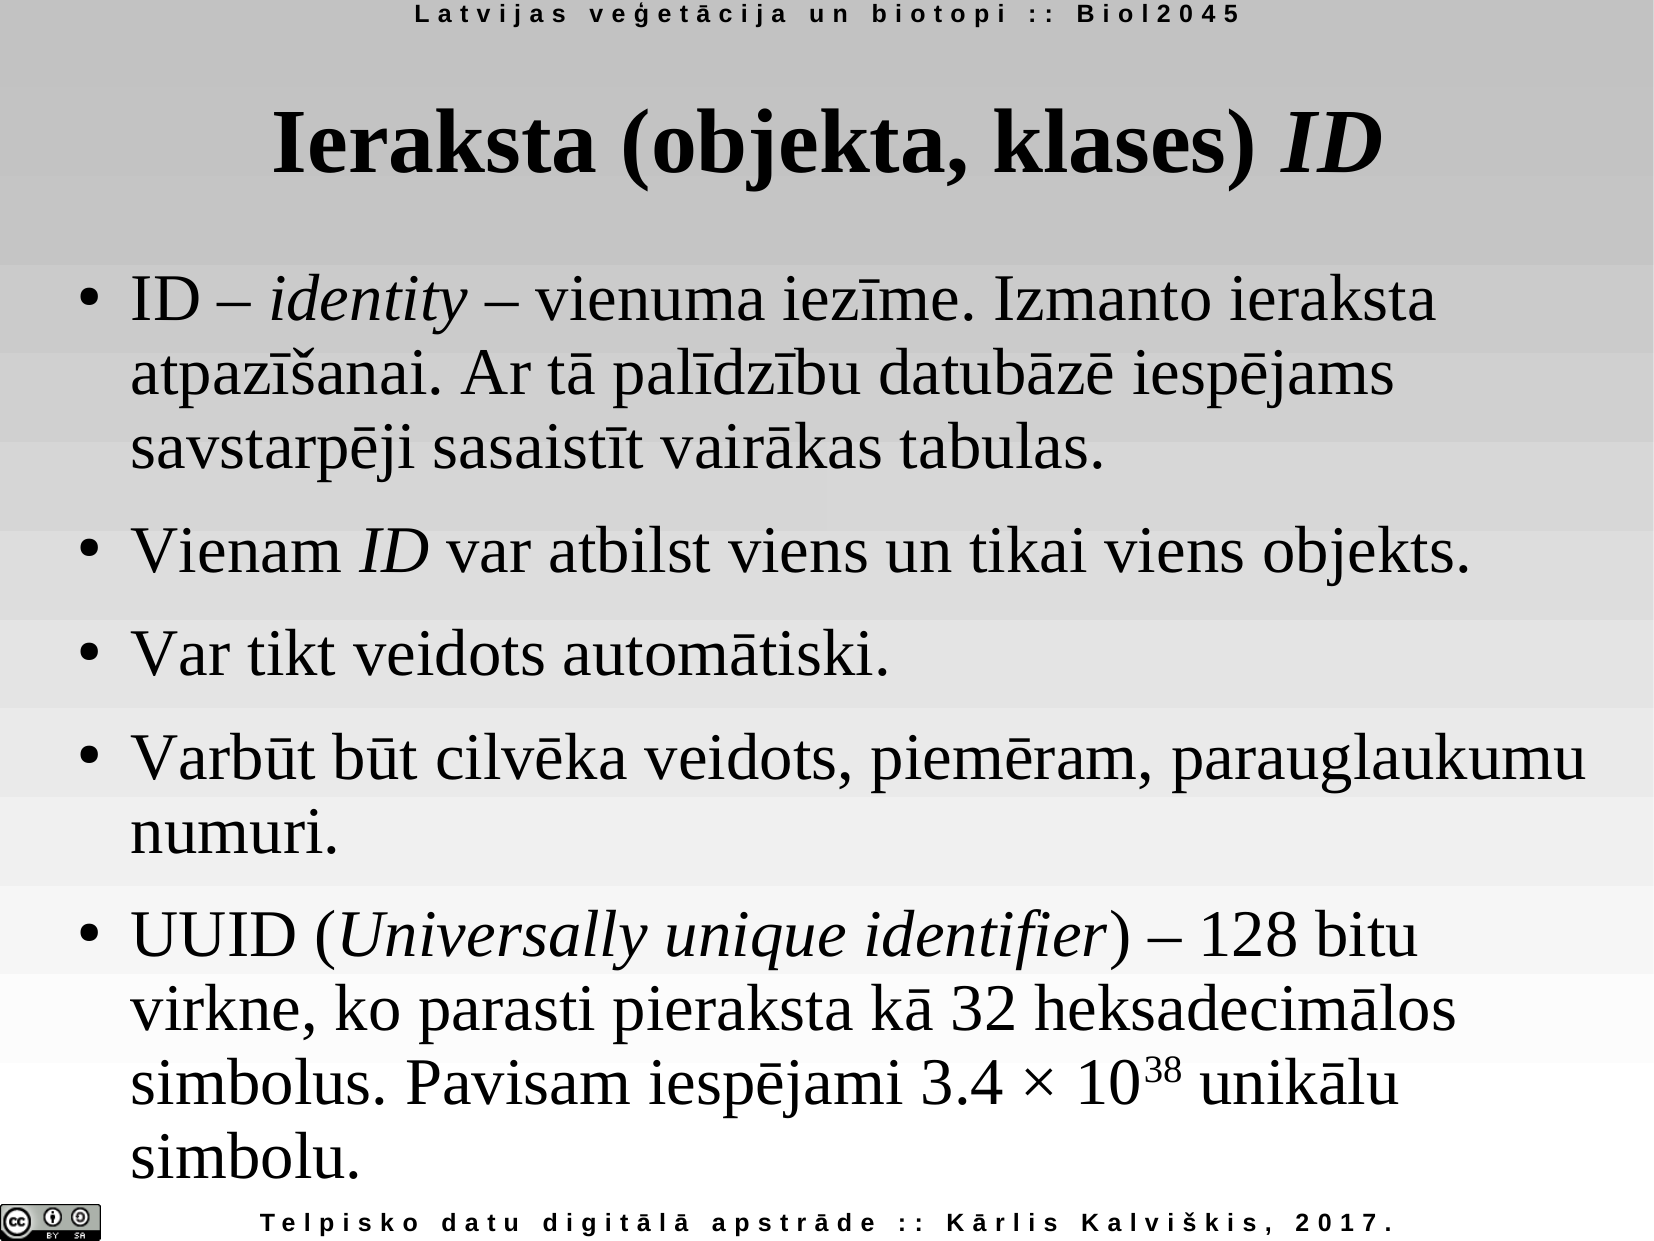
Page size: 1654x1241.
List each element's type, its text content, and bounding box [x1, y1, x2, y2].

list ID – identity – vienuma iezīme. Izmanto ieraksta atpazīšanai. Ar tā palīdzību datubāzē iespējams savstarpēji sasaistīt vairākas tabulas. Vienam ID var atbilst viens un tikai viens objekts. Var tikt veidots automātiski. Varbūt būt cilvēka veidots, piemēram, parauglaukumu numuri. UUID (Universally unique identifier) – 128 bitu virkne, ko parasti pieraksta kā 32 heksadecimālos simbolus. Pavisam iespējami 3.4 × 1038 unikālu simbolu. [59, 261, 1596, 1175]
picture [0, 0, 1654, 1241]
title Ieraksta (objekta, klases) ID [59, 37, 1596, 246]
